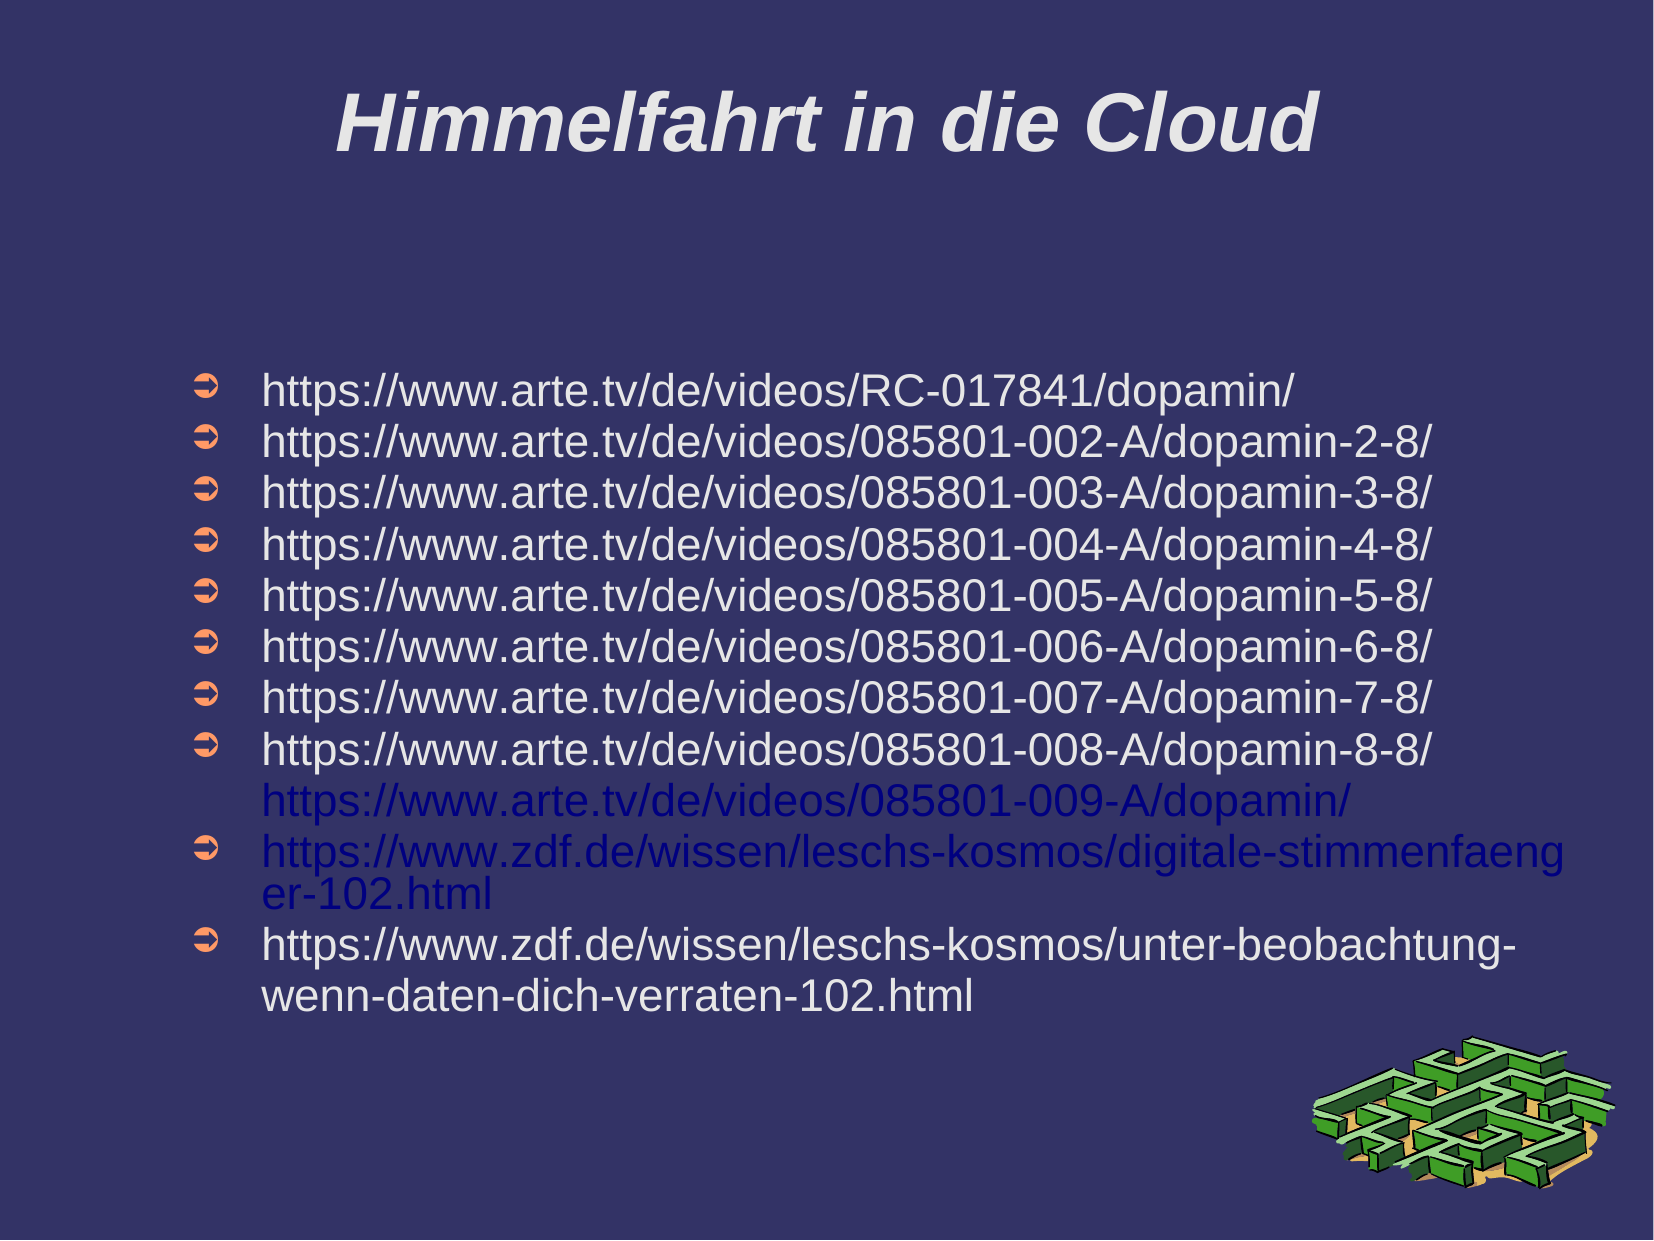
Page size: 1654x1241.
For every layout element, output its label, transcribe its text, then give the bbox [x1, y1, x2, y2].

title Himmelfahrt in die Cloud [121, 19, 1534, 227]
list https://www.arte.tv/de/videos/RC-017841/dopamin/ https://www.arte.tv/de/videos/085801-002-A/dopamin-2-8/ https://www.arte.tv/de/videos/085801-003-A/dopamin-3-8/ https://www.arte.tv/de/videos/085801-004-A/dopamin-4-8/ https://www.arte.tv/de/videos/085801-005-A/dopamin-5-8/ https://www.arte.tv/de/videos/085801-006-A/dopamin-6-8/ https://www.arte.tv/de/videos/085801-007-A/dopamin-7-8/ https://www.arte.tv/de/videos/085801-008-A/dopamin-8-8/ https://www.arte.tv/de/videos/085801-009-A/dopamin/ https://www.zdf.de/wissen/leschs-kosmos/digitale-stimmenfaenger-102.html https://www.zdf.de/wissen/leschs-kosmos/unter-beobachtung-wenn-daten-dich-verraten-102.html [178, 364, 1570, 1147]
